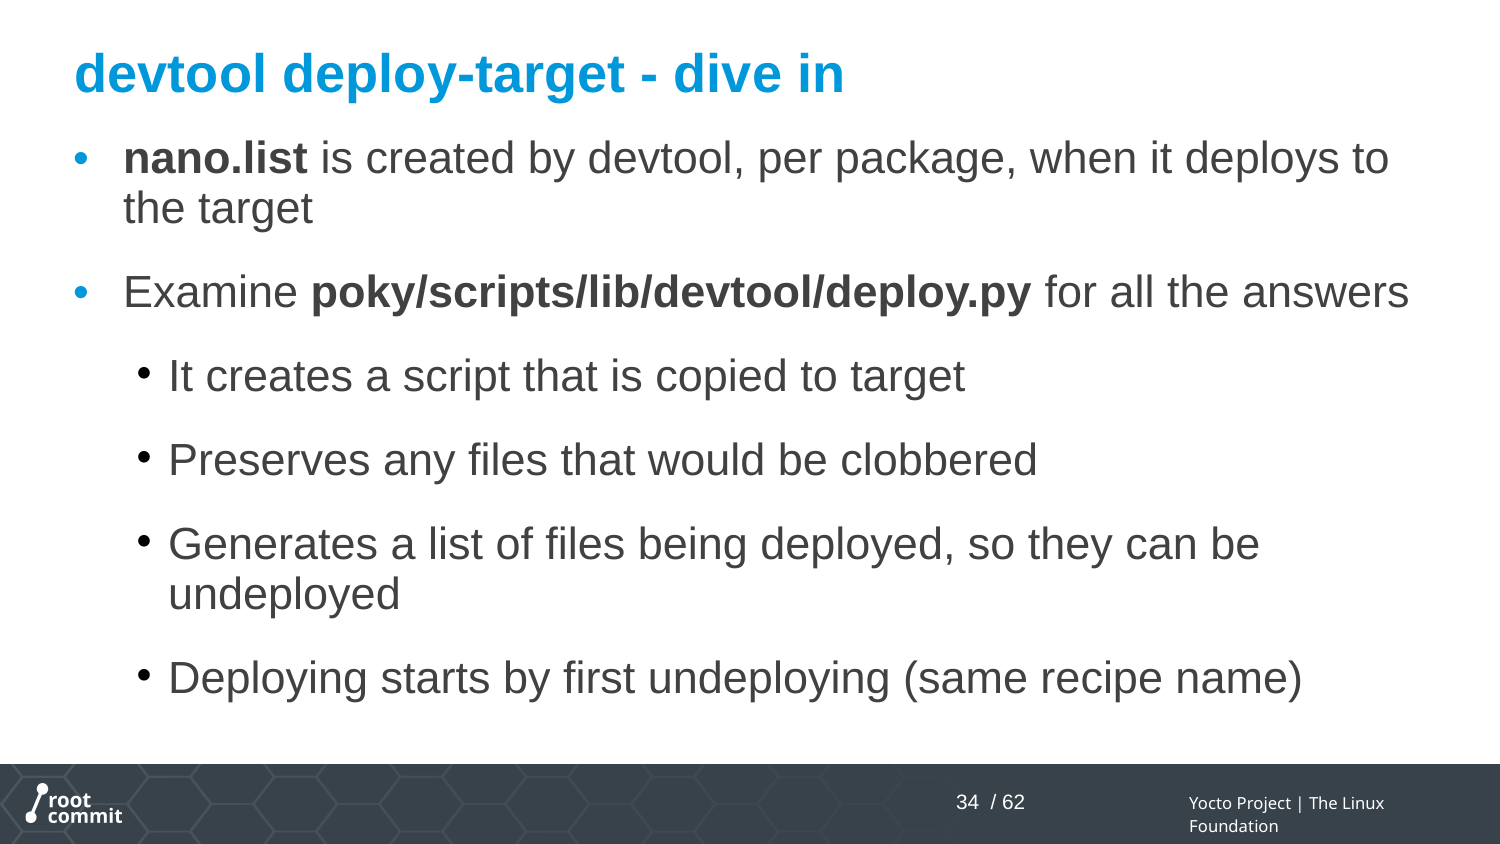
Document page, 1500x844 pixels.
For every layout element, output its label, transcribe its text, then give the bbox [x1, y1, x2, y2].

picture [0, 0, 1500, 844]
text_box nano.list is created by devtool, per package, when it deploys to the target Examine poky/scripts/lib/devtool/deploy.py for all the answers It creates a script that is copied to target Preserves any files that would be clobbered Generates a list of files being deployed, so they can be undeployed Deploying starts by first undeploying (same recipe name) [72, 132, 1422, 738]
text_box devtool deploy-target - dive in [74, 50, 1424, 159]
